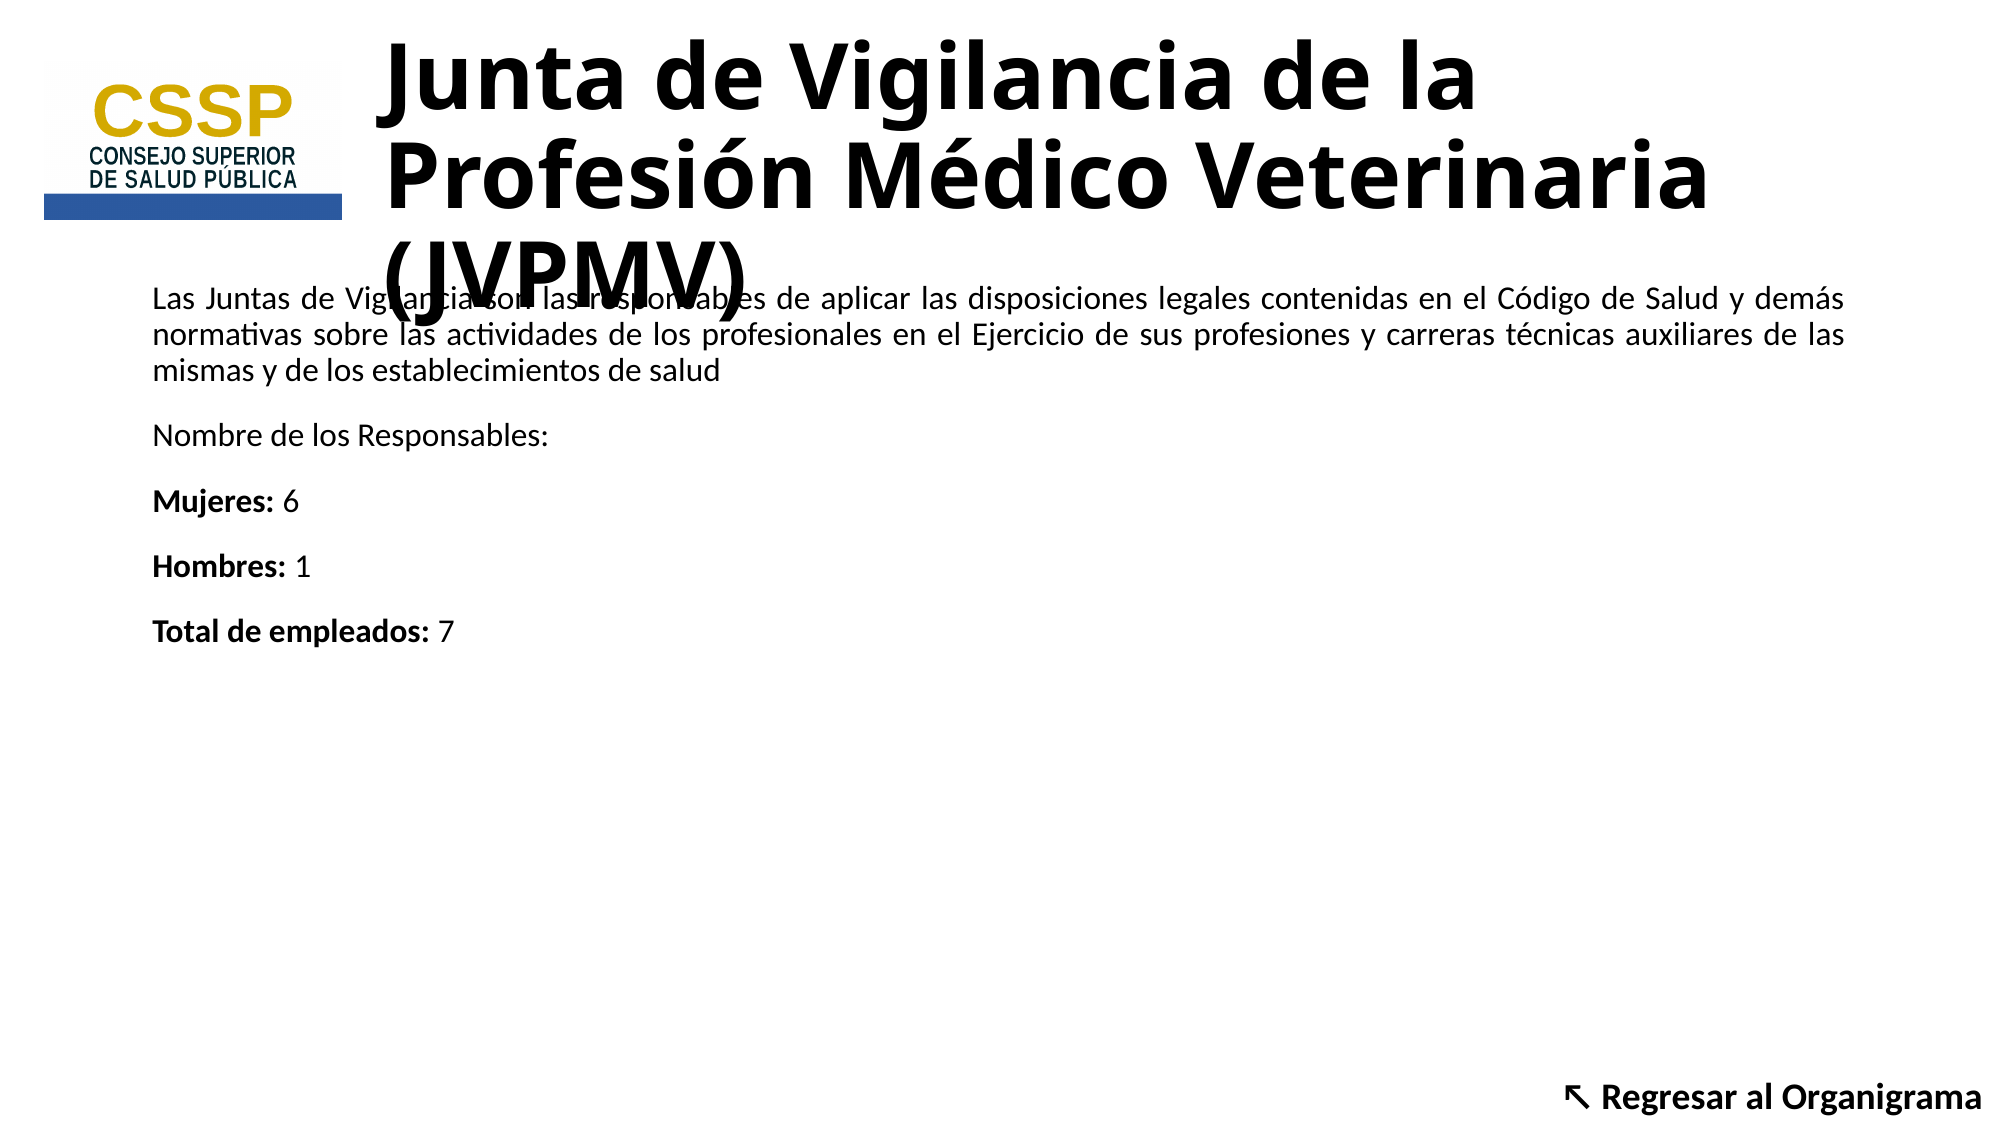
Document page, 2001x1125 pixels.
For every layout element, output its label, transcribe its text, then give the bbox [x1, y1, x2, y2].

text_box ↖ Regresar al Organigrama [1546, 1064, 1999, 1125]
picture [44, 61, 342, 220]
list Las Juntas de Vigilancia son las responsables de aplicar las disposiciones legales contenidas en el Código de Salud y demás normativas sobre las actividades de los profesionales en el Ejercicio de sus profesiones y carreras técnicas auxiliares de las mismas y de los establecimientos de salud Nombre de los Responsables: Mujeres: 6 Hombres: 1 Total de empleados: 7 [137, 273, 1863, 1066]
title Junta de Vigilancia de la Profesión Médico Veterinaria (JVPMV) [368, 22, 1863, 241]
